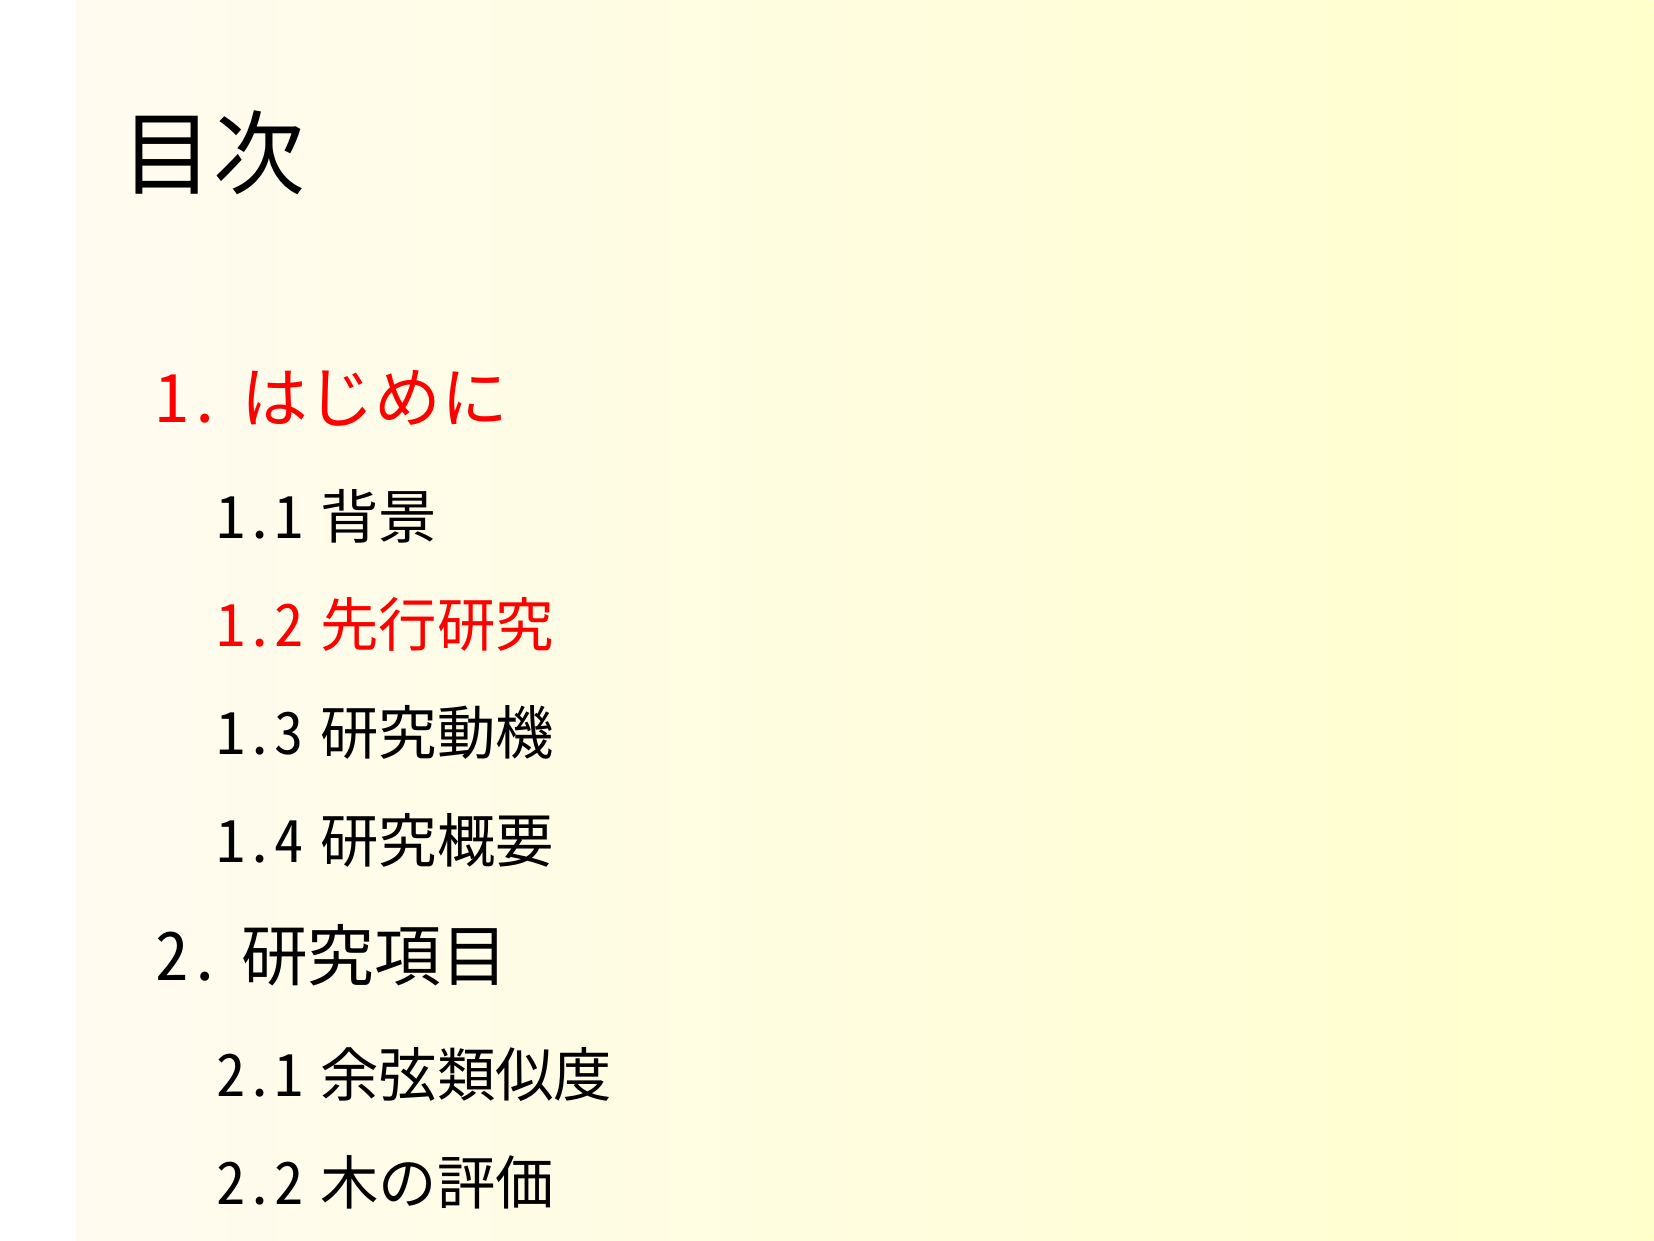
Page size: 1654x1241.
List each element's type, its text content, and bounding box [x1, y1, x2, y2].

title 目次 [121, 43, 1534, 251]
list 1.はじめに 1.1背景 1.2先行研究 1.3研究動機 1.4研究概要 2.研究項目 2.1余弦類似度 2.2木の評価 3.研究結果 4.考察、今後の課題 [121, 344, 1534, 1192]
